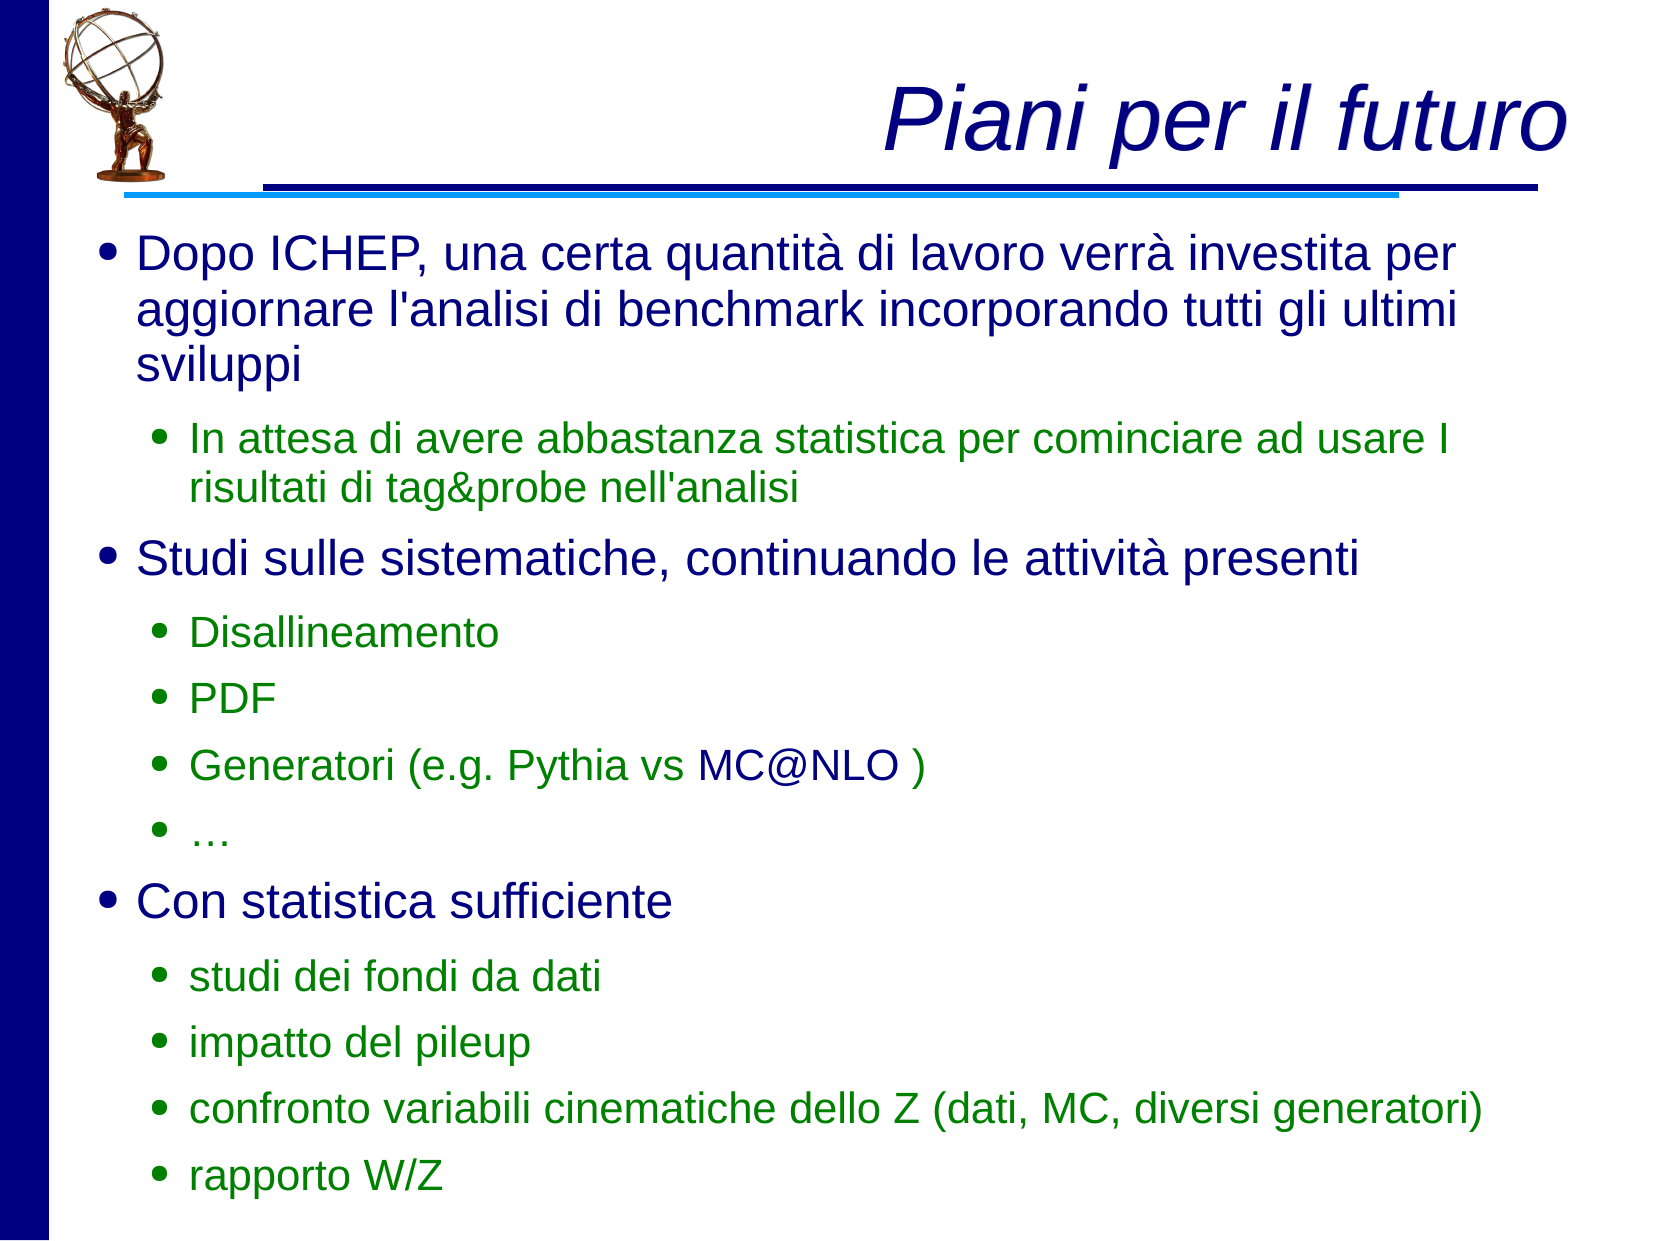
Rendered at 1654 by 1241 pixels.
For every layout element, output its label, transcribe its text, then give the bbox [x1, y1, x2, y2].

title Piani per il futuro [82, 56, 1571, 181]
picture [57, 5, 170, 186]
list Dopo ICHEP, una certa quantità di lavoro verrà investita per aggiornare l'analisi di benchmark incorporando tutti gli ultimi sviluppi In attesa di avere abbastanza statistica per cominciare ad usare I risultati di tag&probe nell'analisi Studi sulle sistematiche, continuando le attività presenti Disallineamento PDF Generatori (e.g. Pythia vs MC@NLO ) … Con statistica sufficiente studi dei fondi da dati impatto del pileup confronto variabili cinematiche dello Z (dati, MC, diversi generatori) rapporto W/Z [82, 225, 1571, 1201]
